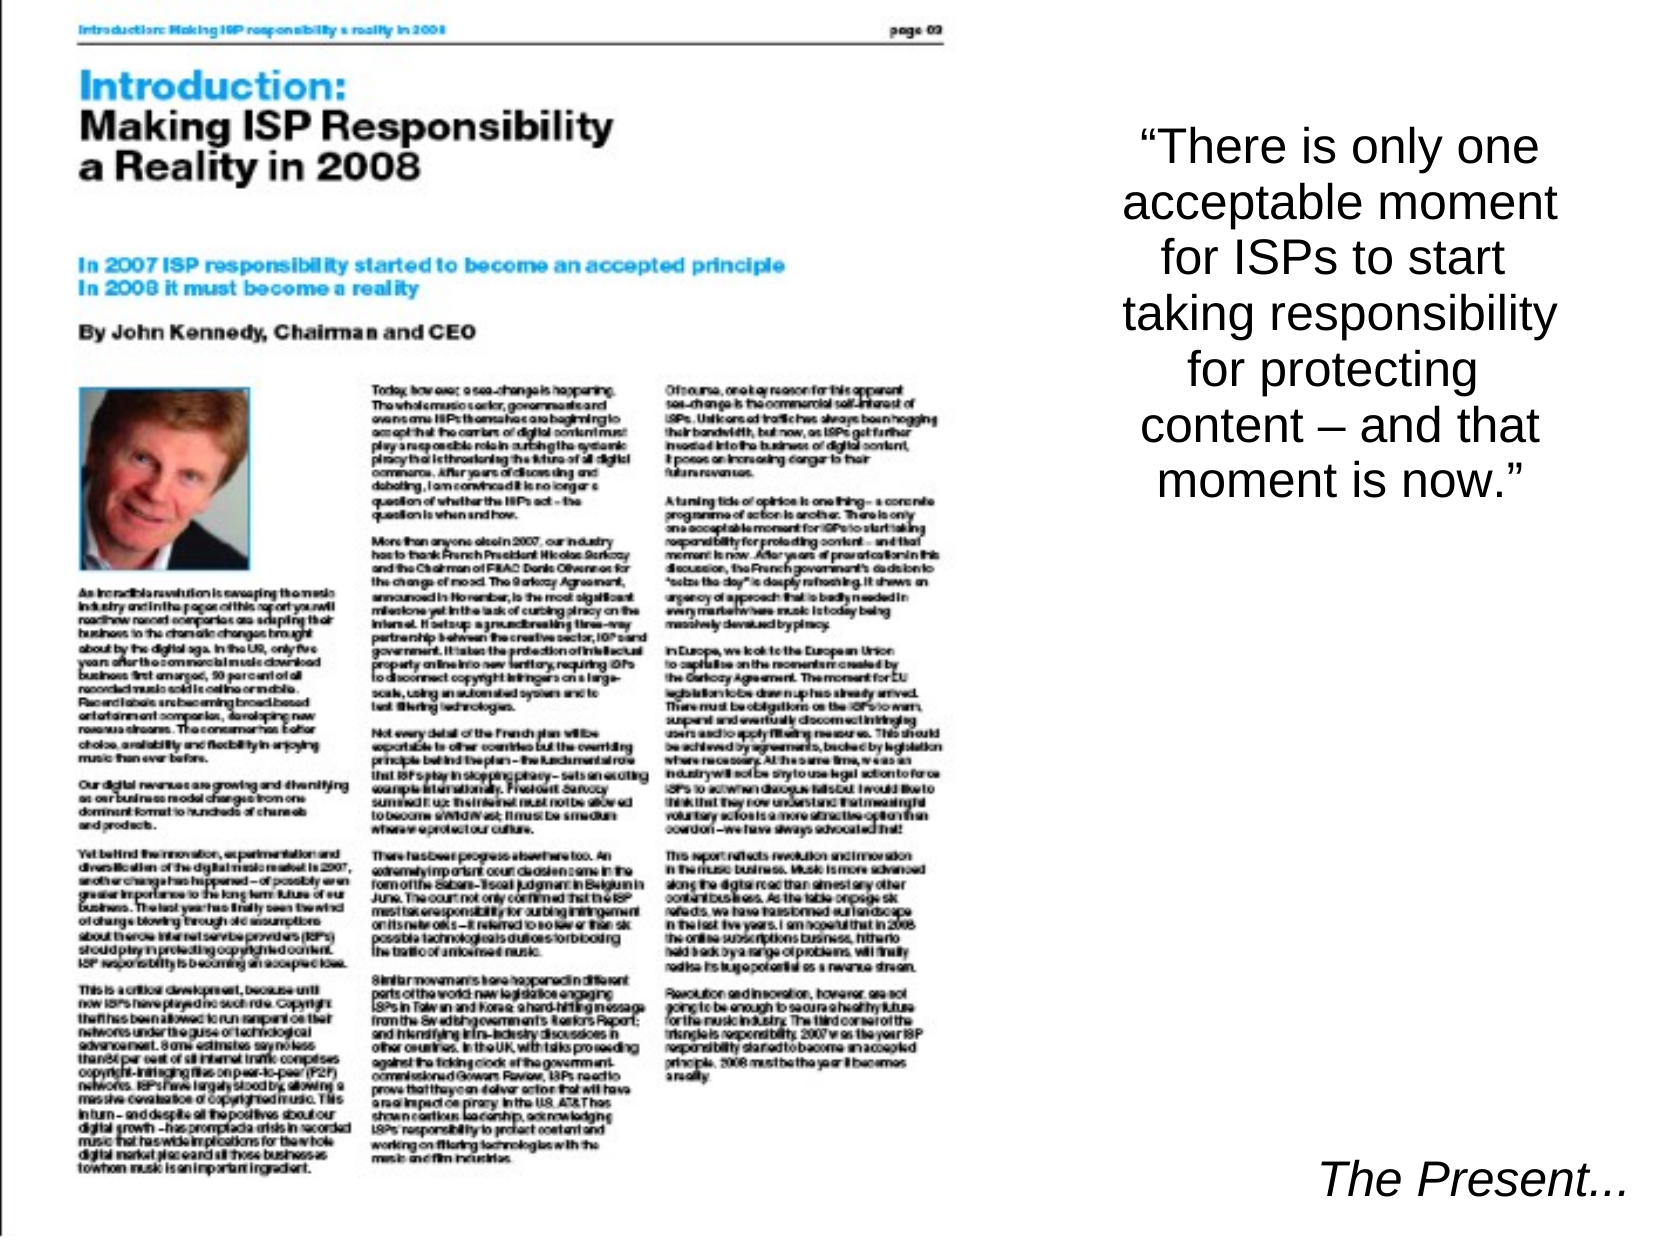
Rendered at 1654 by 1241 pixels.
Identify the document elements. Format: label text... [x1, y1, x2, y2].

text_box “There is only one acceptable moment for ISPs to start taking responsibility for protecting content – and that moment is now.” [1122, 118, 1565, 650]
picture [0, 0, 975, 1241]
text_box The Present... [1316, 1151, 1625, 1208]
